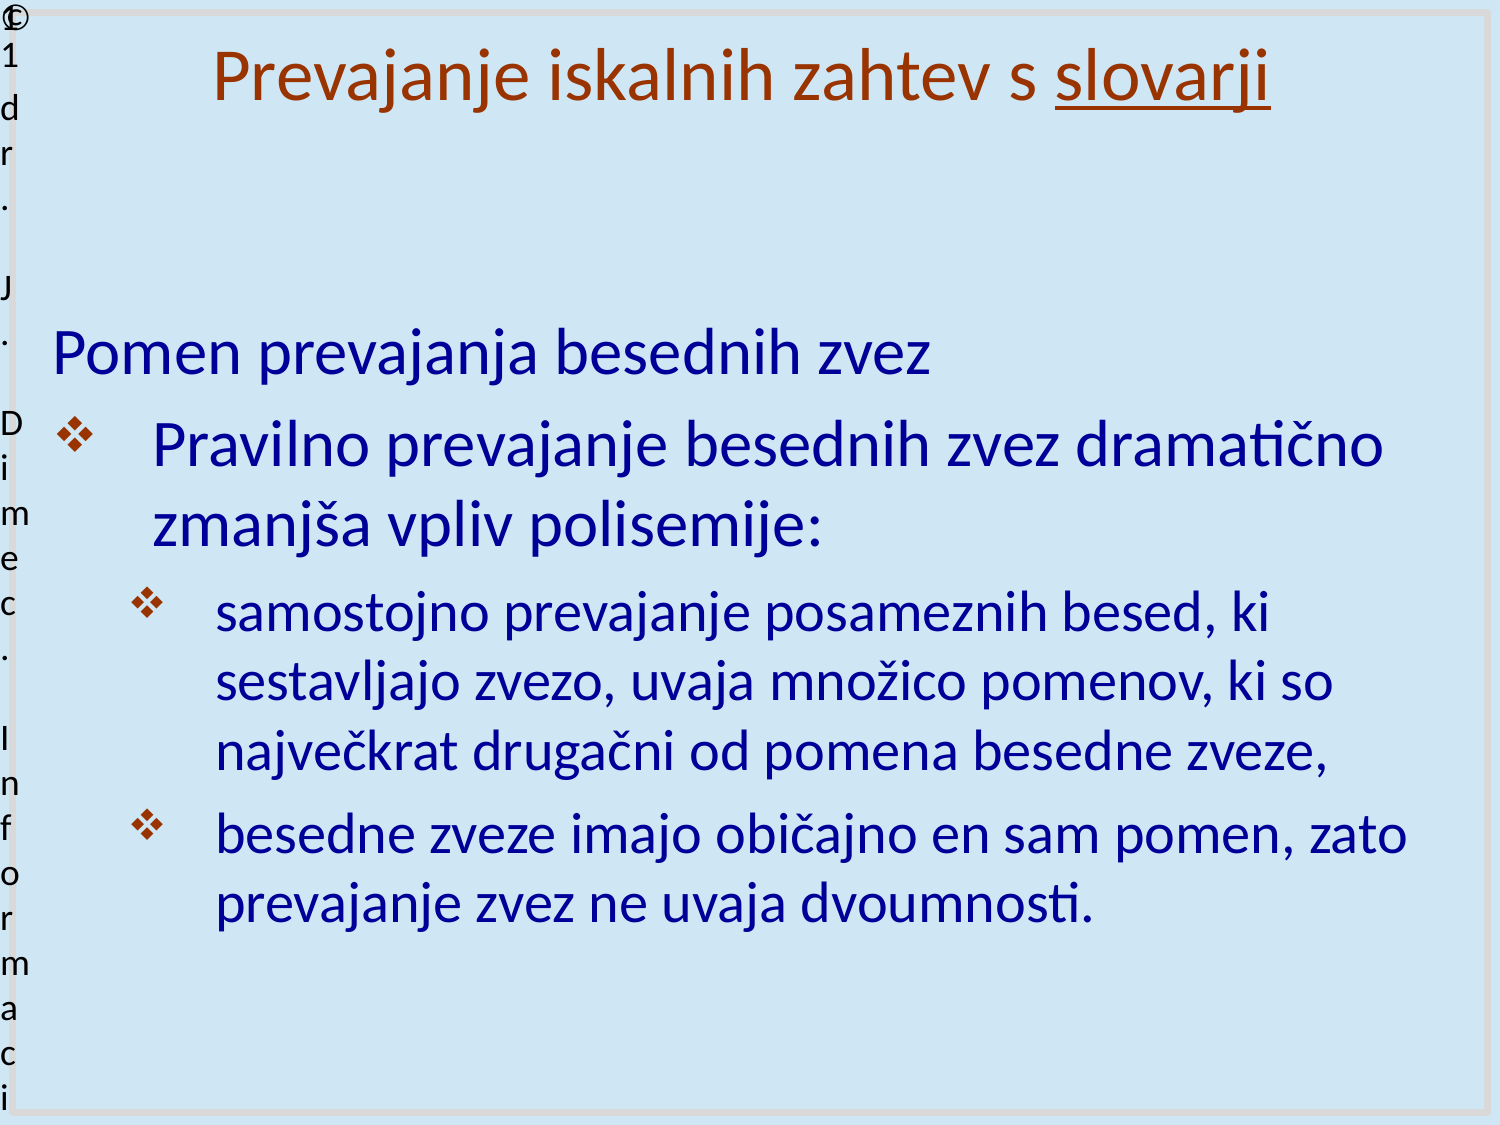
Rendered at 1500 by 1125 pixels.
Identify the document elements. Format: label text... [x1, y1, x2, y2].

list Pomen prevajanja besednih zvez Pravilno prevajanje besednih zvez dramatično zmanjša vpliv polisemije: samostojno prevajanje posameznih besed, ki sestavljajo zvezo, uvaja množico pomenov, ki so največkrat drugačni od pomena besedne zveze, besedne zveze imajo običajno en sam pomen, zato prevajanje zvez ne uvaja dvoumnosti. [37, 299, 1463, 1013]
title Prevajanje iskalnih zahtev s slovarji [37, 24, 1463, 117]
